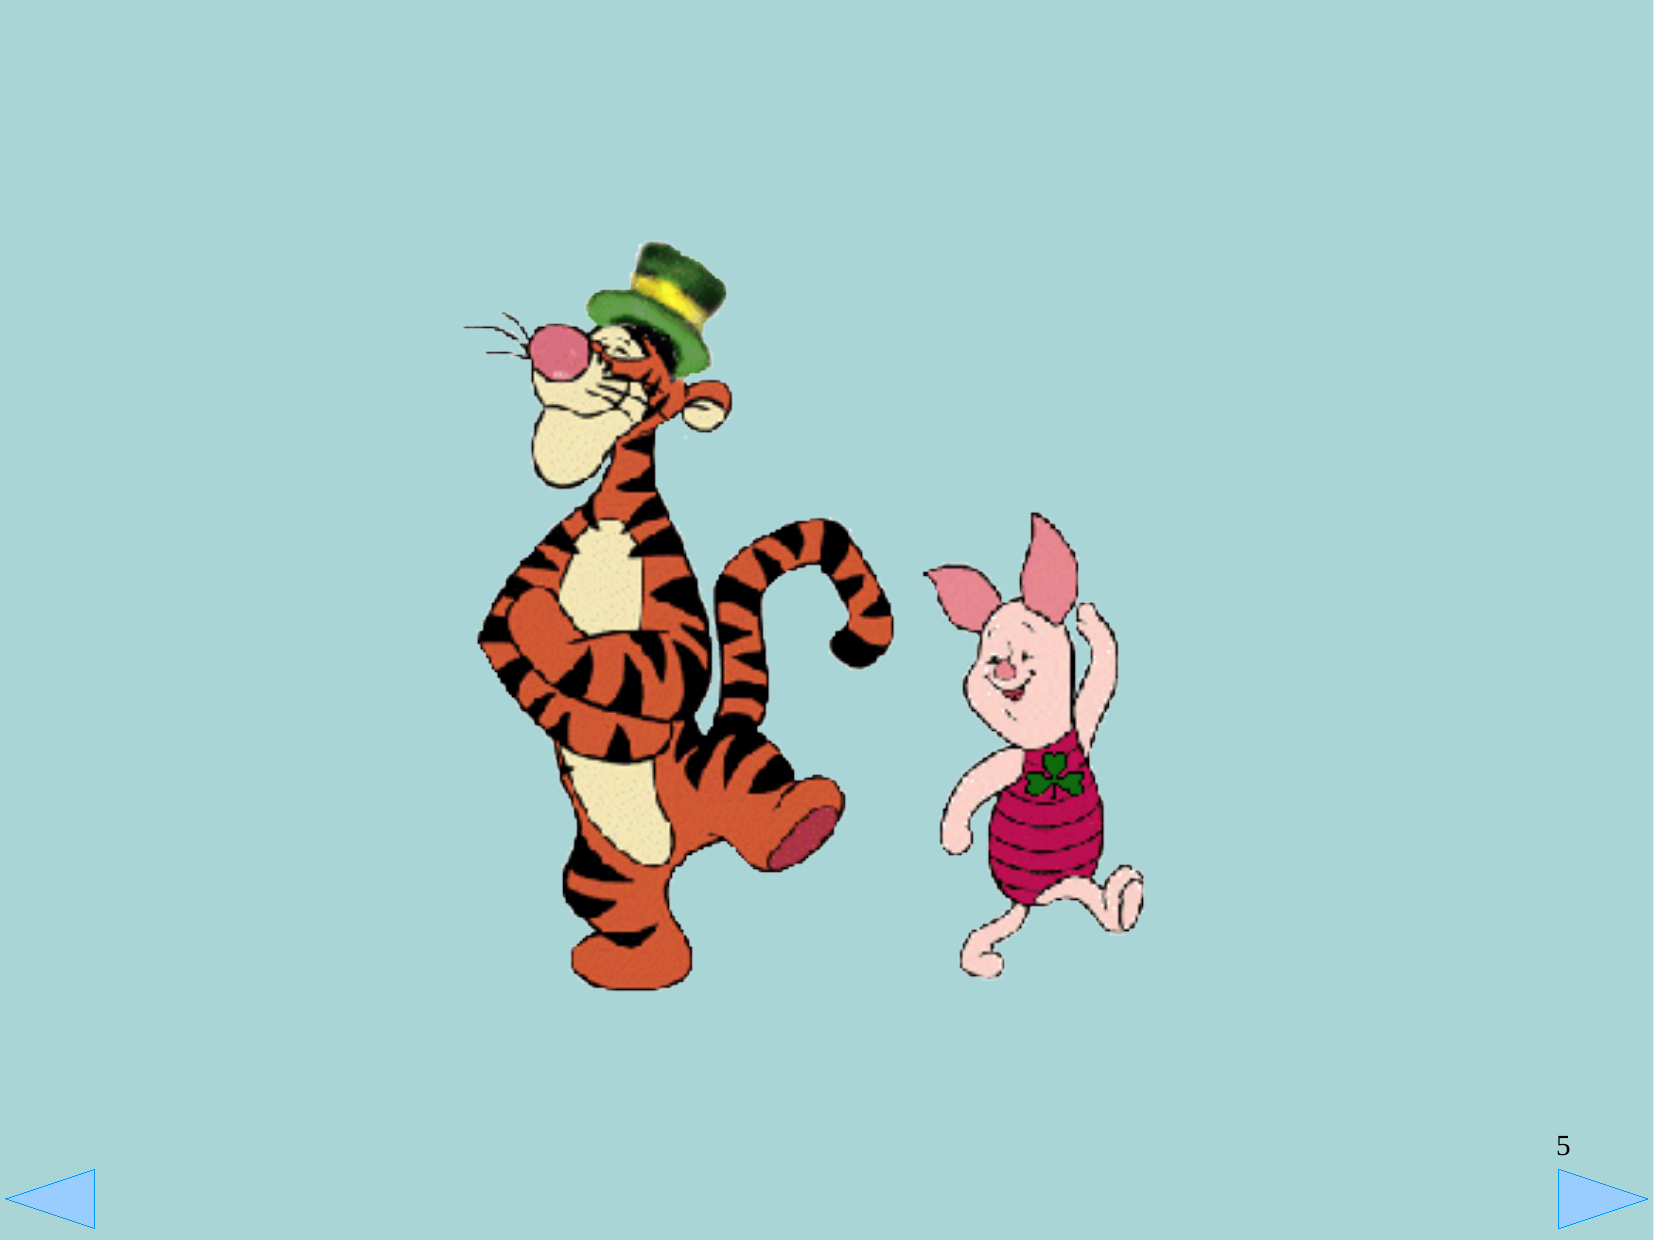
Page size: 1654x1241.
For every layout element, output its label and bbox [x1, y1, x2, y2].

picture [441, 231, 1213, 1009]
text_box [5, 1169, 95, 1229]
text_box [1558, 1169, 1648, 1229]
